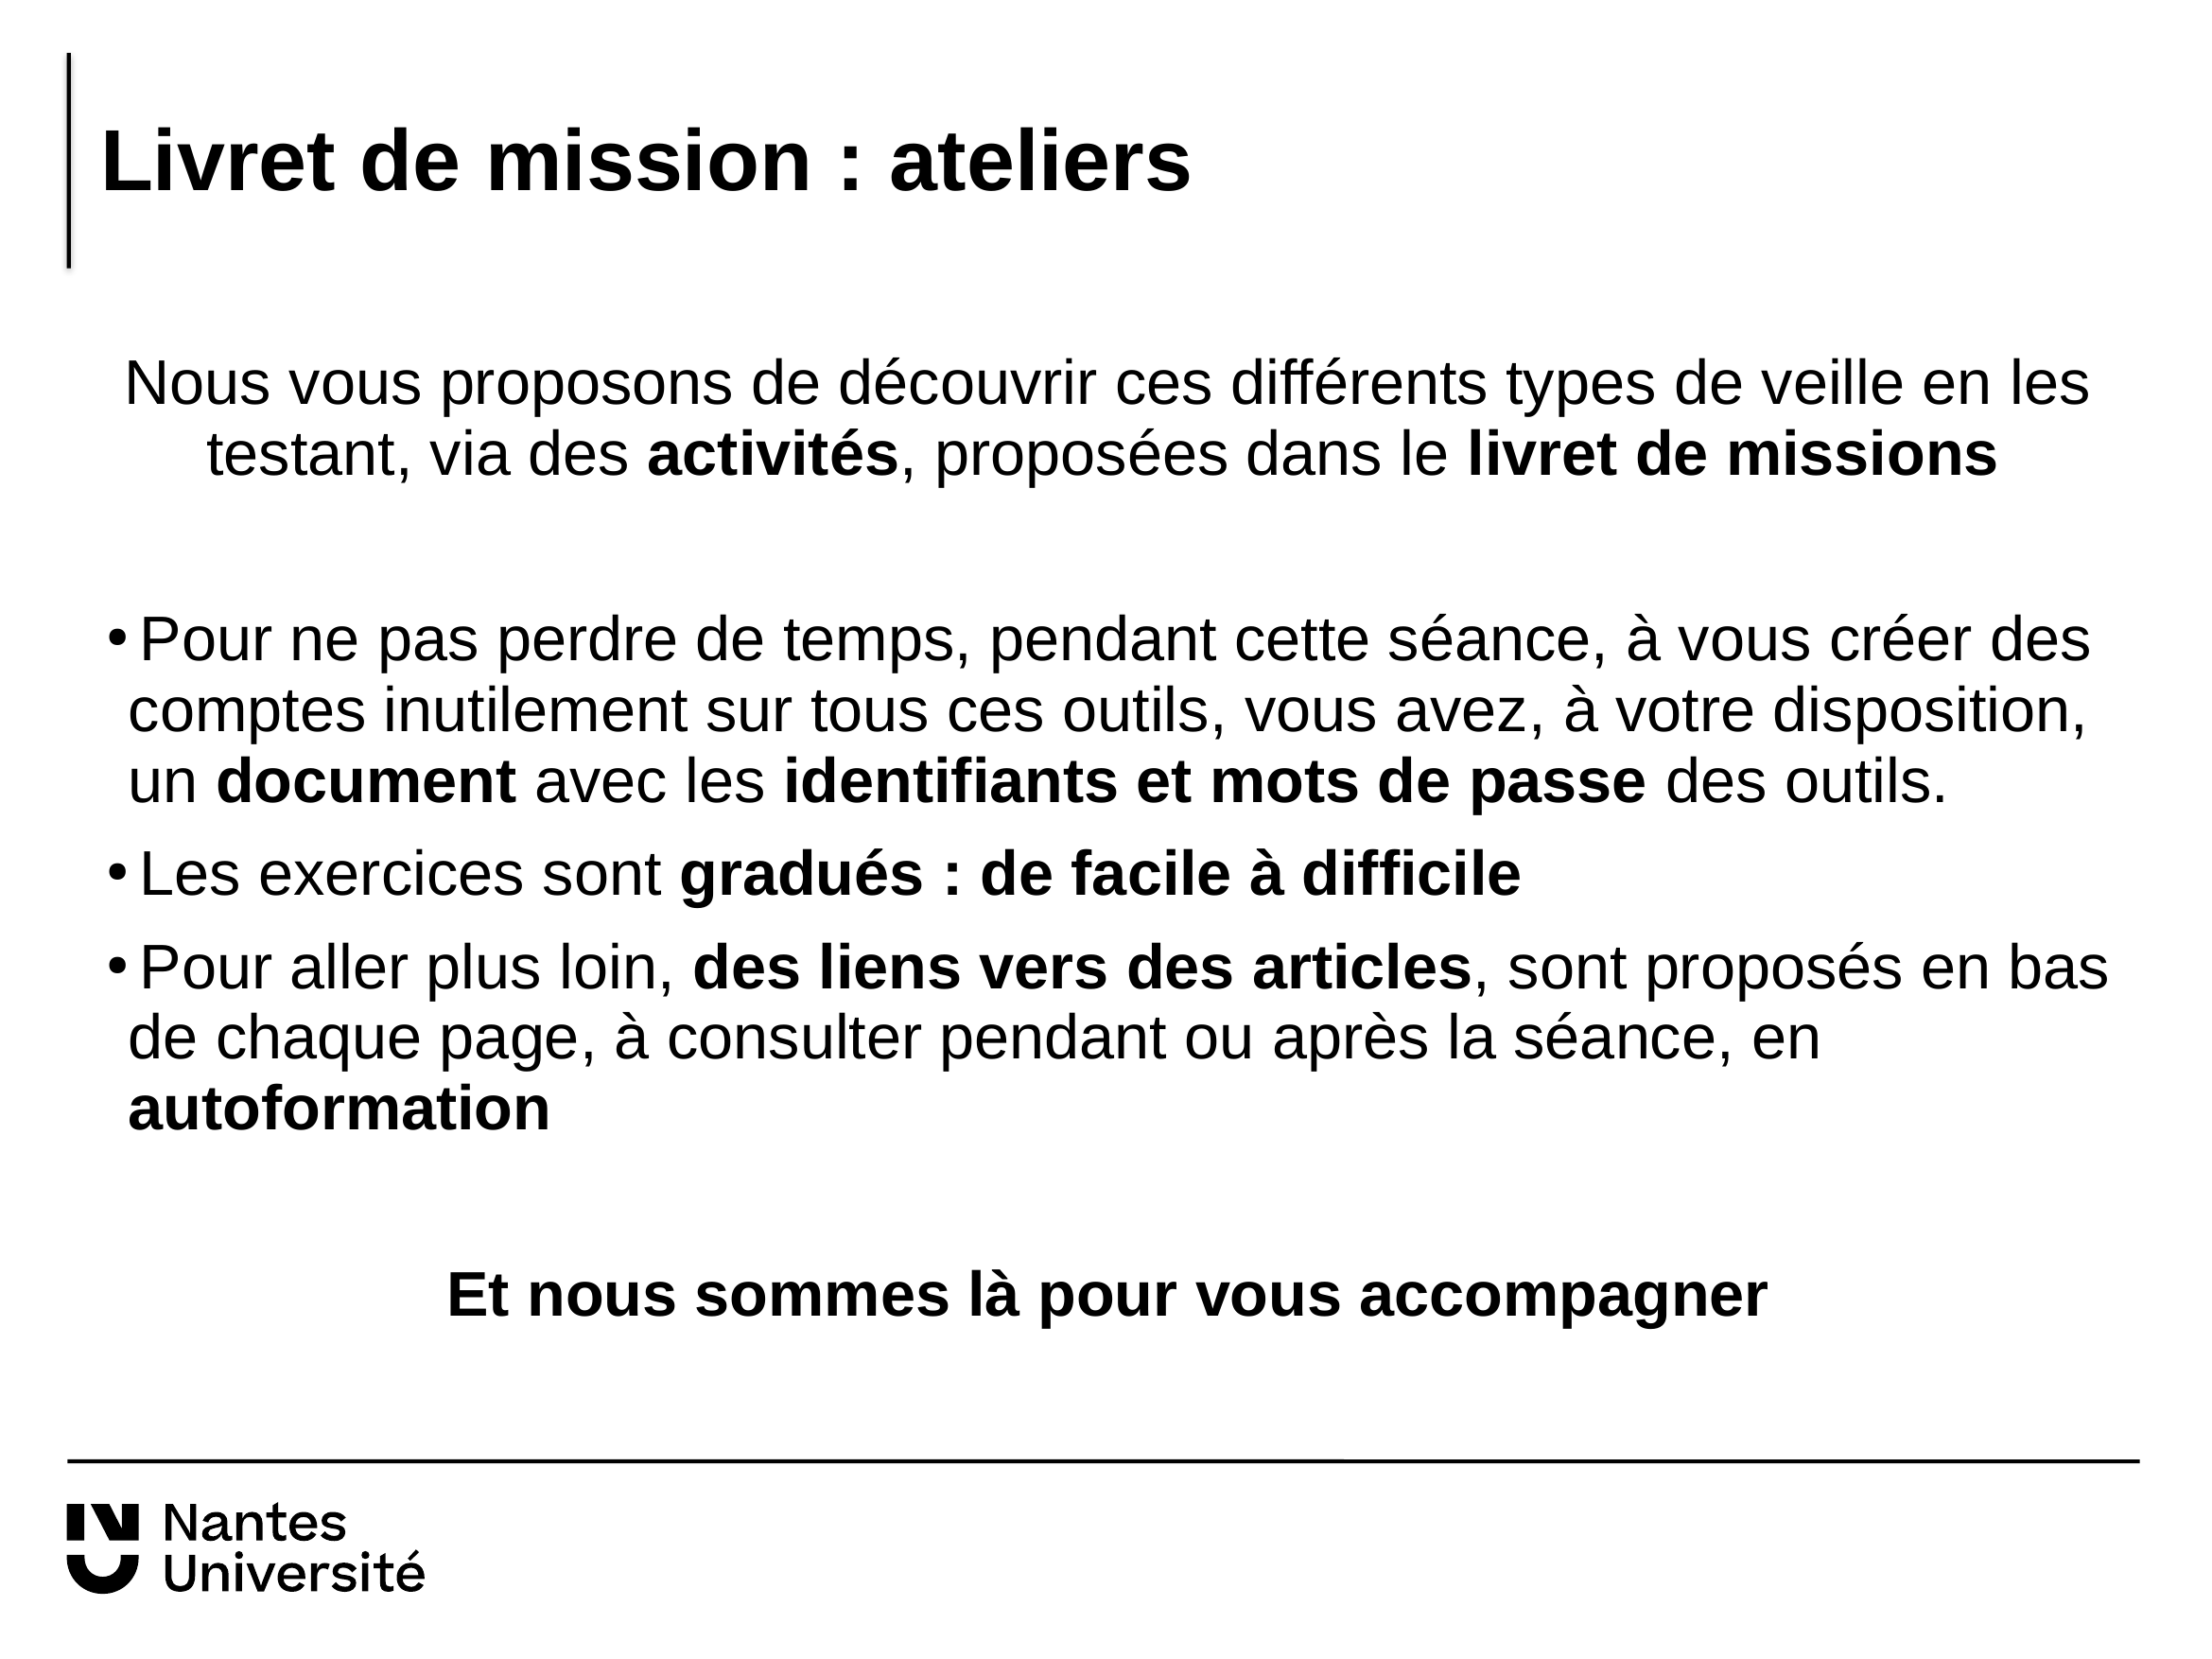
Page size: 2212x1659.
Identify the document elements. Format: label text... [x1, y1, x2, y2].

subtitle Nous vous proposons de découvrir ces différents types de veille en les testant, via des activités, proposées dans le livret de missions Pour ne pas perdre de temps, pendant cette séance, à vous créer des comptes inutilement sur tous ces outils, vous avez, à votre disposition, un document avec les identifiants et mots de passe des outils. Les exercices sont gradués : de facile à difficile Pour aller plus loin, des liens vers des articles, sont proposés en bas de chaque page, à consulter pendant ou après la séance, en autoformation Et nous sommes là pour vous accompagner [83, 346, 2123, 1330]
title Livret de mission : ateliers [100, 106, 2023, 215]
